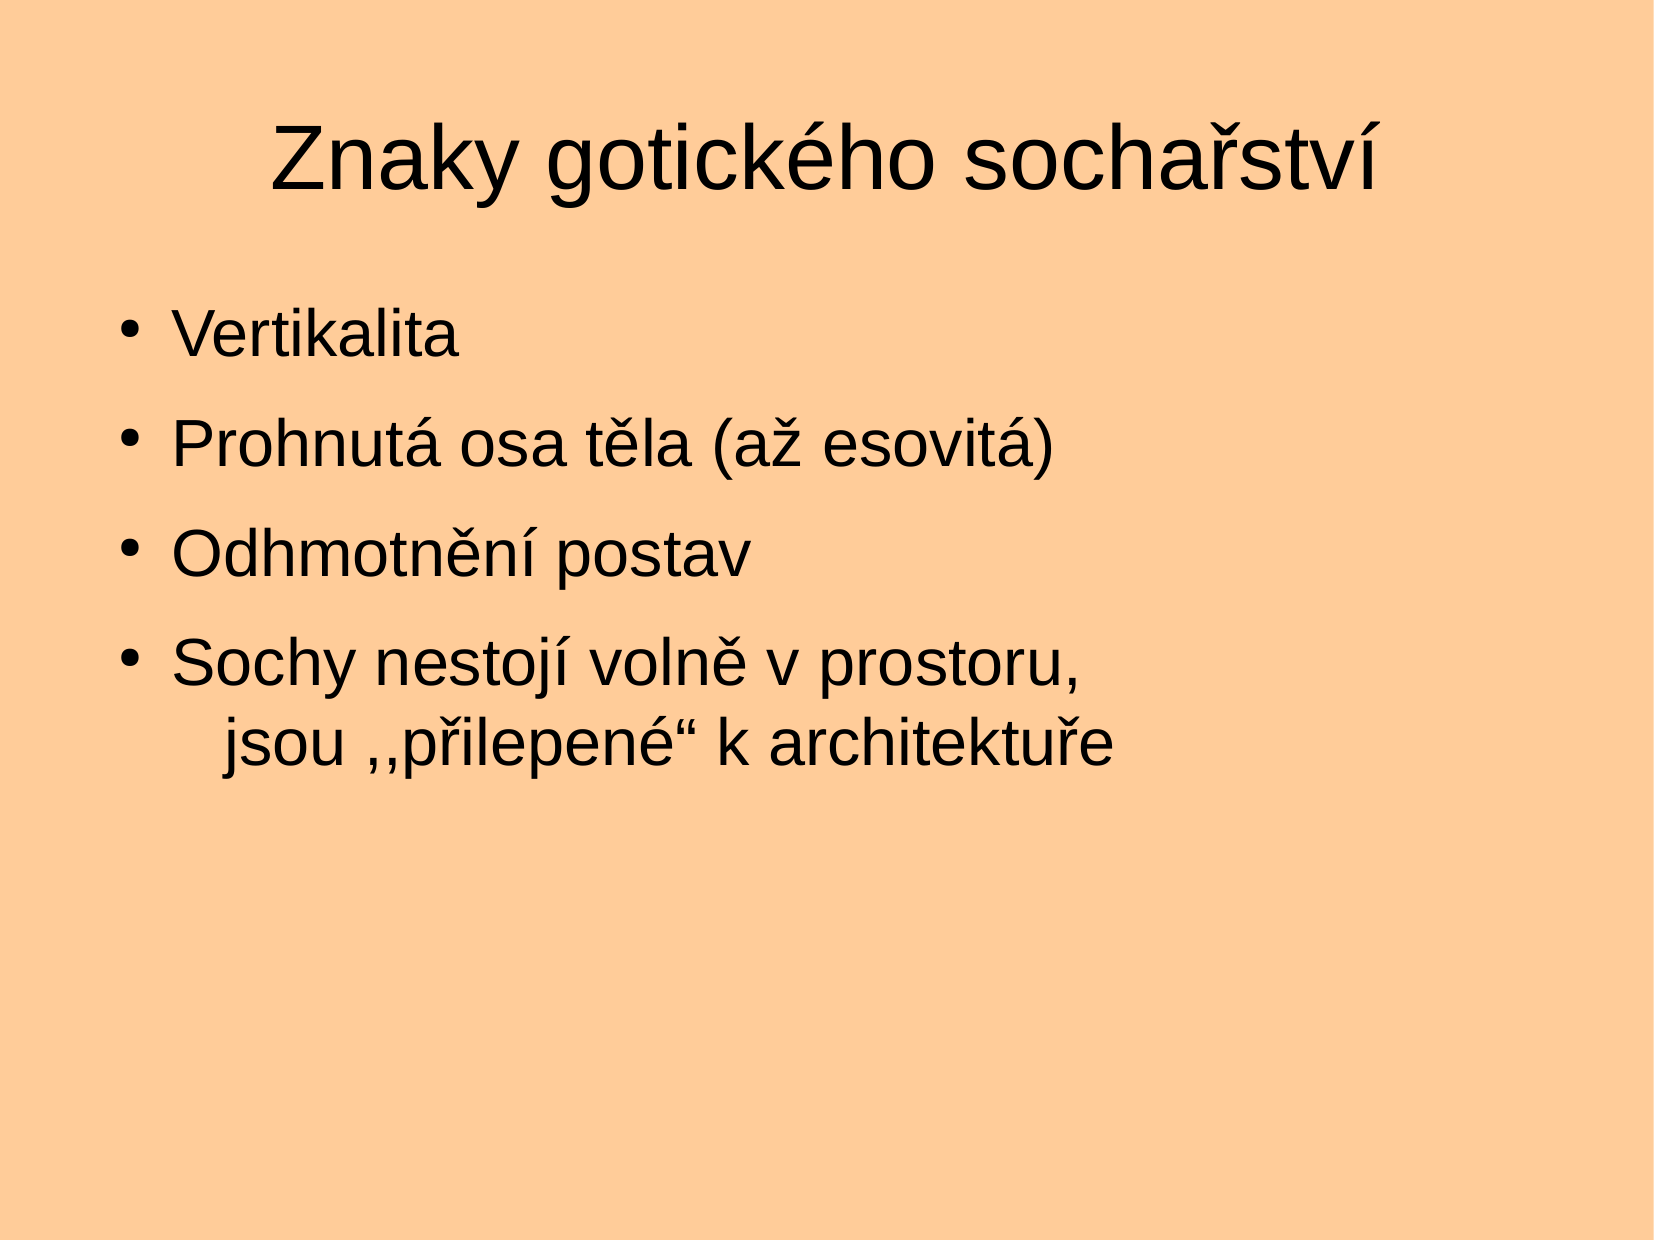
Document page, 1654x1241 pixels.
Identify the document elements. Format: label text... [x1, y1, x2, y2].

list Vertikalita Prohnutá osa těla (až esovitá) Odhmotnění postav Sochy nestojí volně v prostoru, jsou ,,přilepené“ k architektuře [82, 290, 1571, 1109]
title Znaky gotického sochařství [82, 49, 1571, 257]
